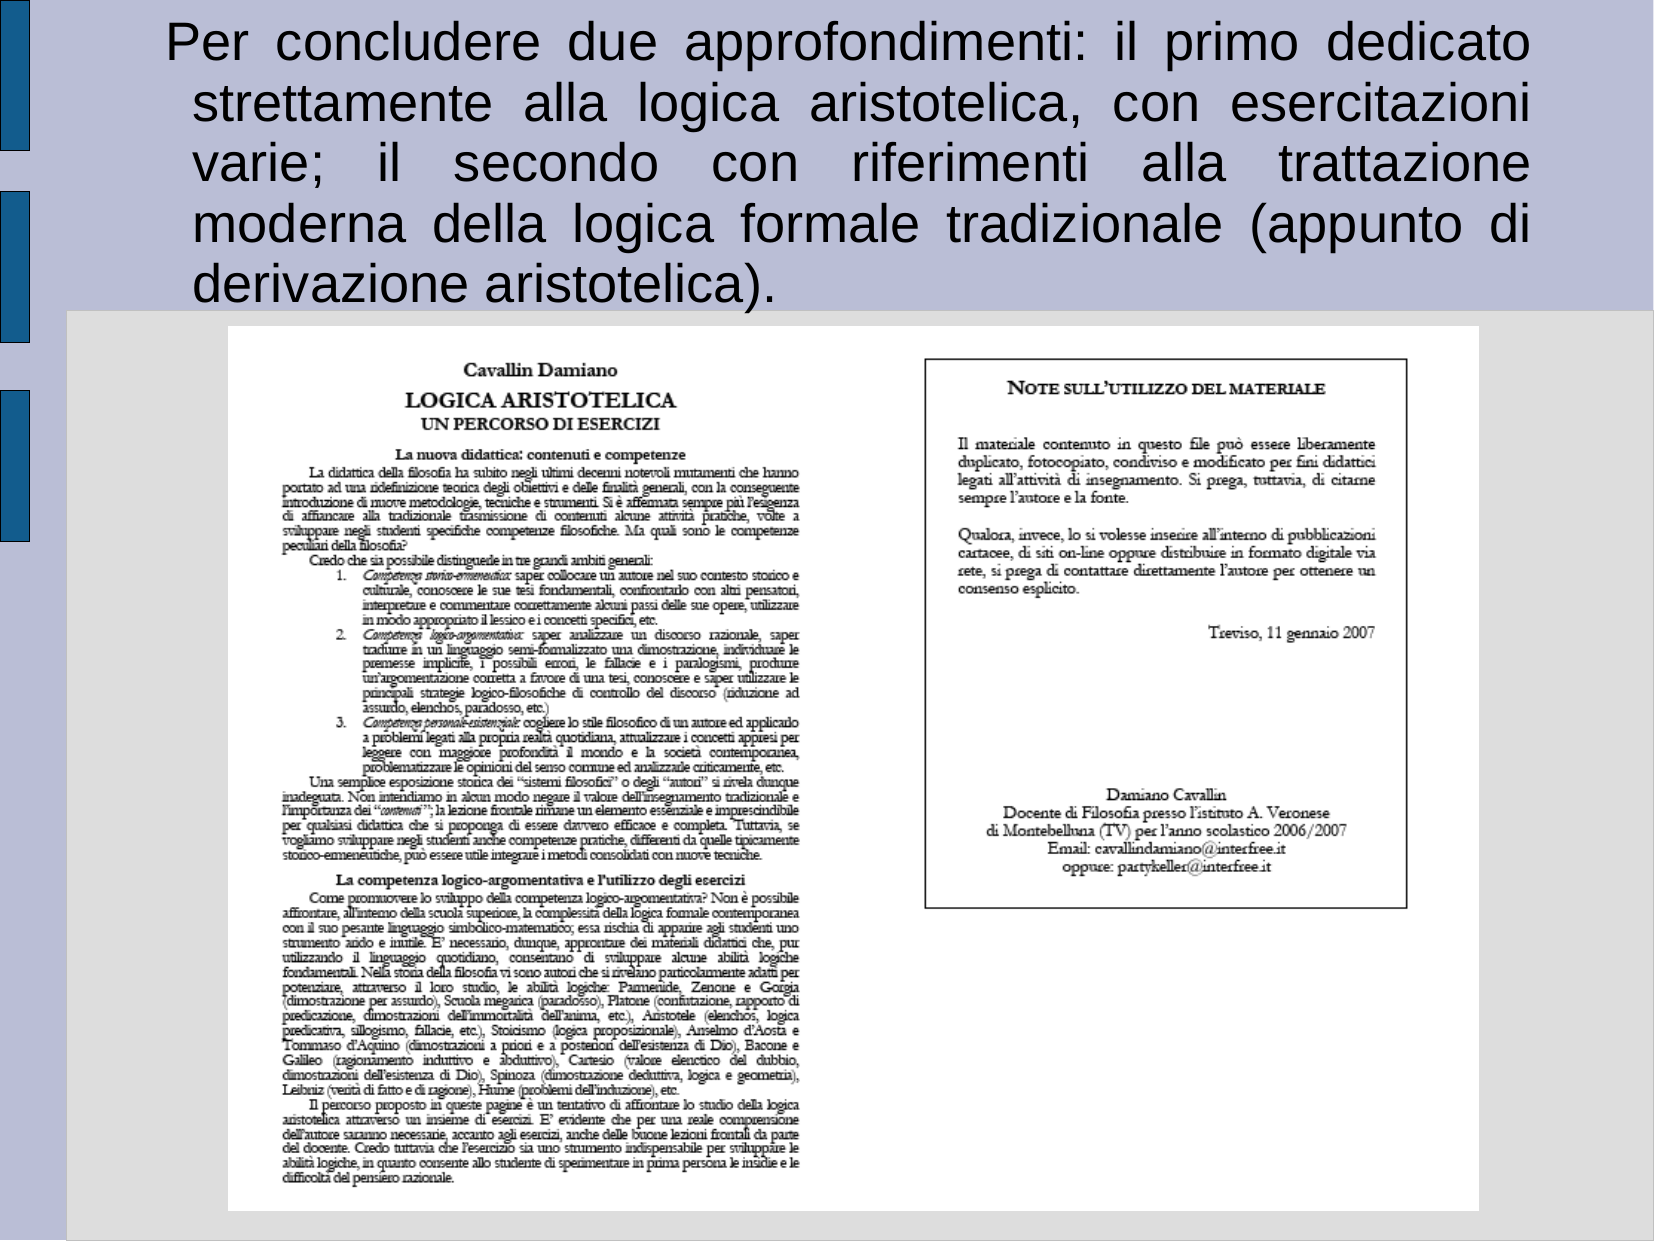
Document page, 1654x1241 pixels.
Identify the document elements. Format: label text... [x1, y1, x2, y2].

chart [228, 326, 1479, 1211]
list Per concludere due approfondimenti: il primo dedicato strettamente alla logica aristotelica, con esercitazioni varie; il secondo con riferimenti alla trattazione moderna della logica formale tradizionale (appunto di derivazione aristotelica). [121, 11, 1534, 315]
